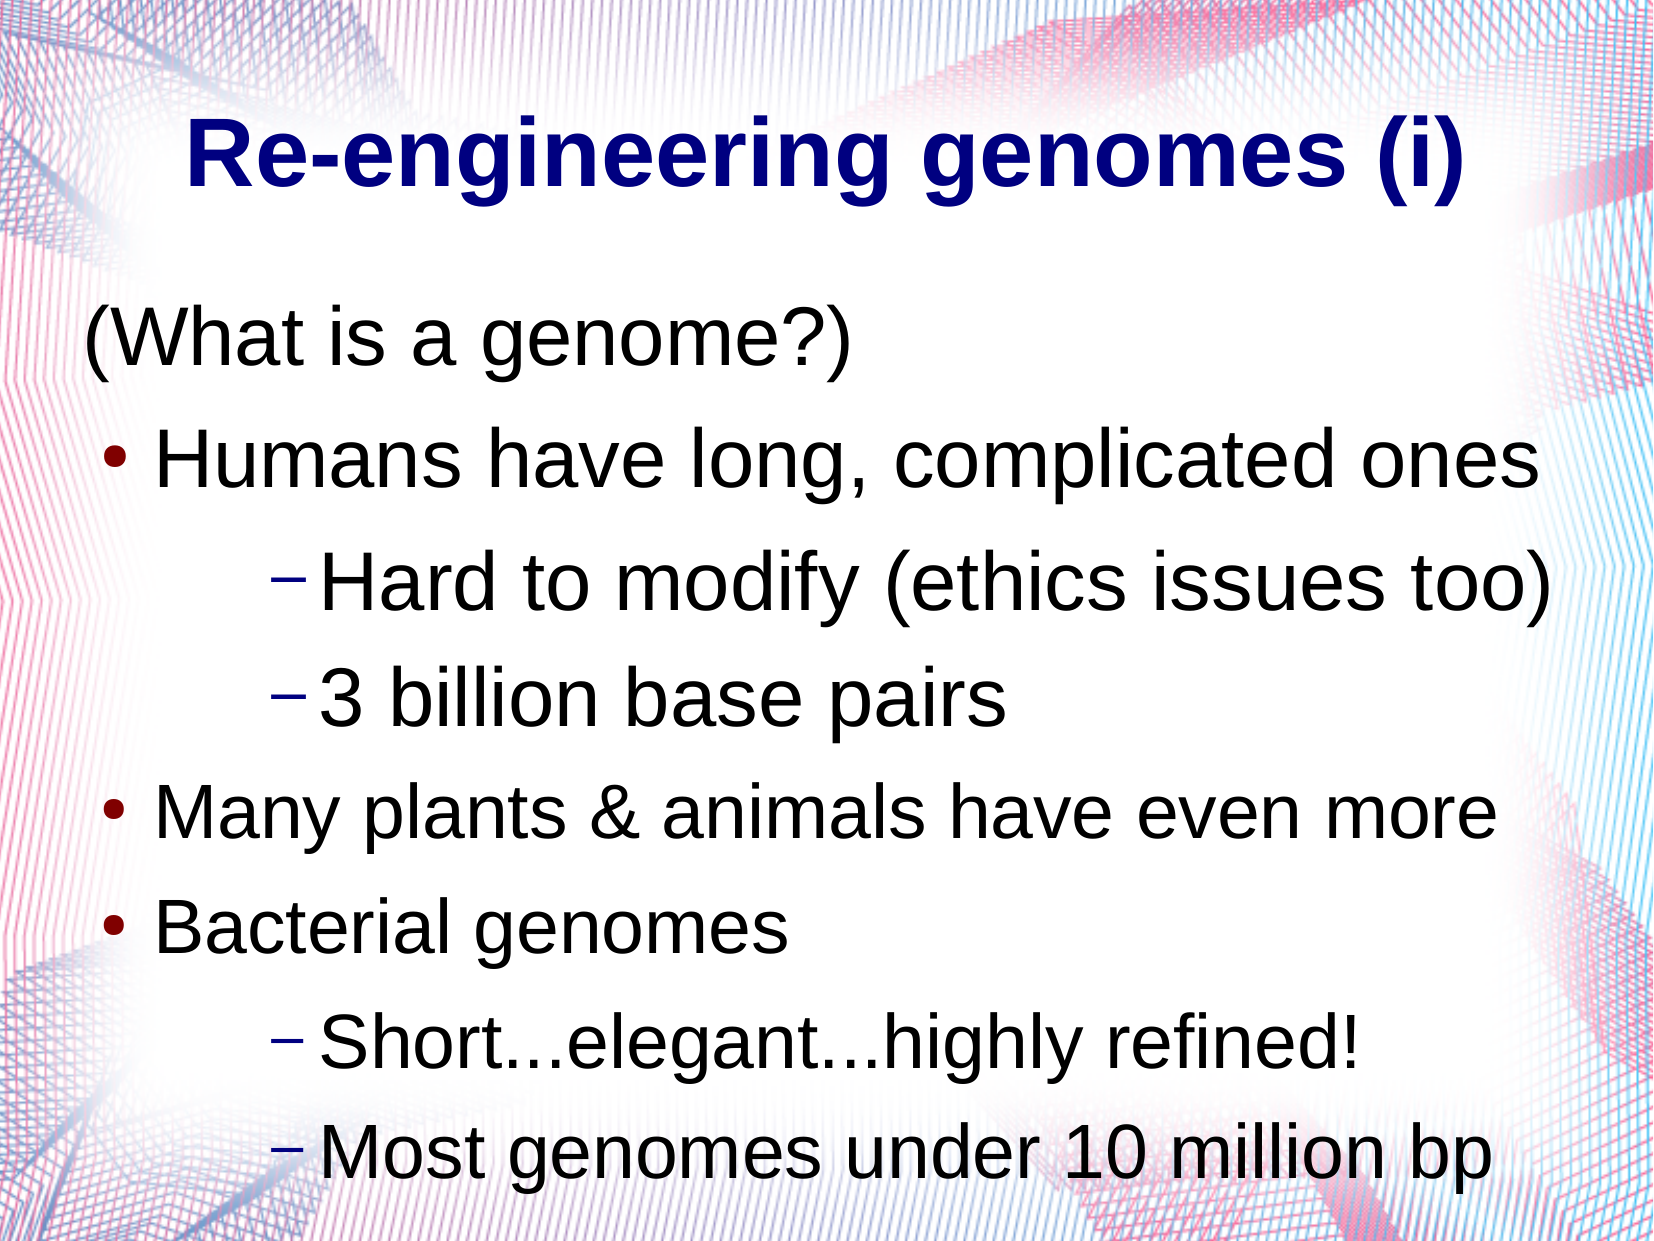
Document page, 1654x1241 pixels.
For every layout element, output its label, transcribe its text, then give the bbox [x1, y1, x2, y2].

title Re-engineering genomes (i) [82, 49, 1571, 257]
list (What is a genome?) Humans have long, complicated ones Hard to modify (ethics issues too) 3 billion base pairs Many plants & animals have even more Bacterial genomes Short...elegant...highly refined! Most genomes under 10 million bp [82, 290, 1571, 1196]
picture [0, 0, 1654, 1241]
